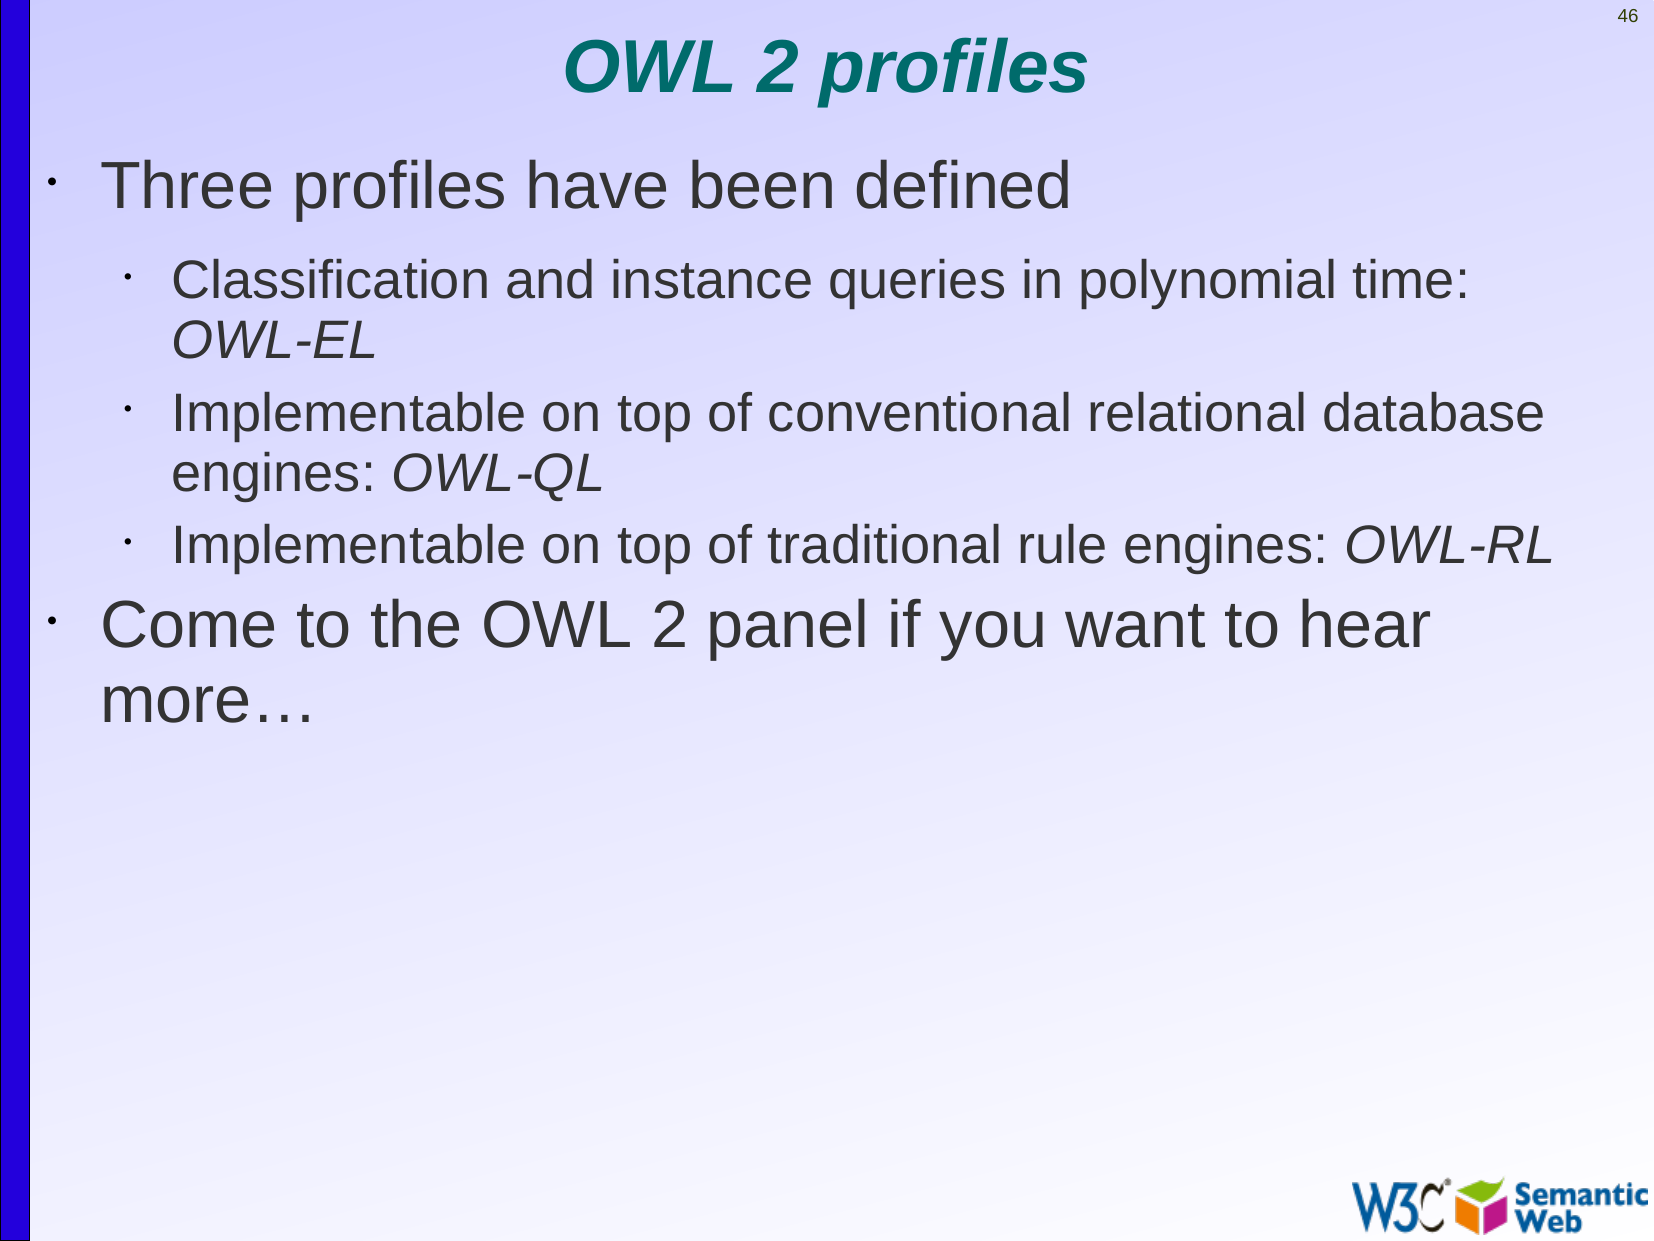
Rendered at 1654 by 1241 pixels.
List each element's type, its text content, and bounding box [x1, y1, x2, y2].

picture [1352, 1175, 1648, 1235]
title OWL 2 profiles [0, 5, 1654, 125]
list Three profiles have been defined Classification and instance queries in polynomial time: OWL-EL Implementable on top of conventional relational database engines: OWL-QL Implementable on top of traditional rule engines: OWL-RL Come to the OWL 2 panel if you want to hear more… [29, 147, 1624, 1119]
